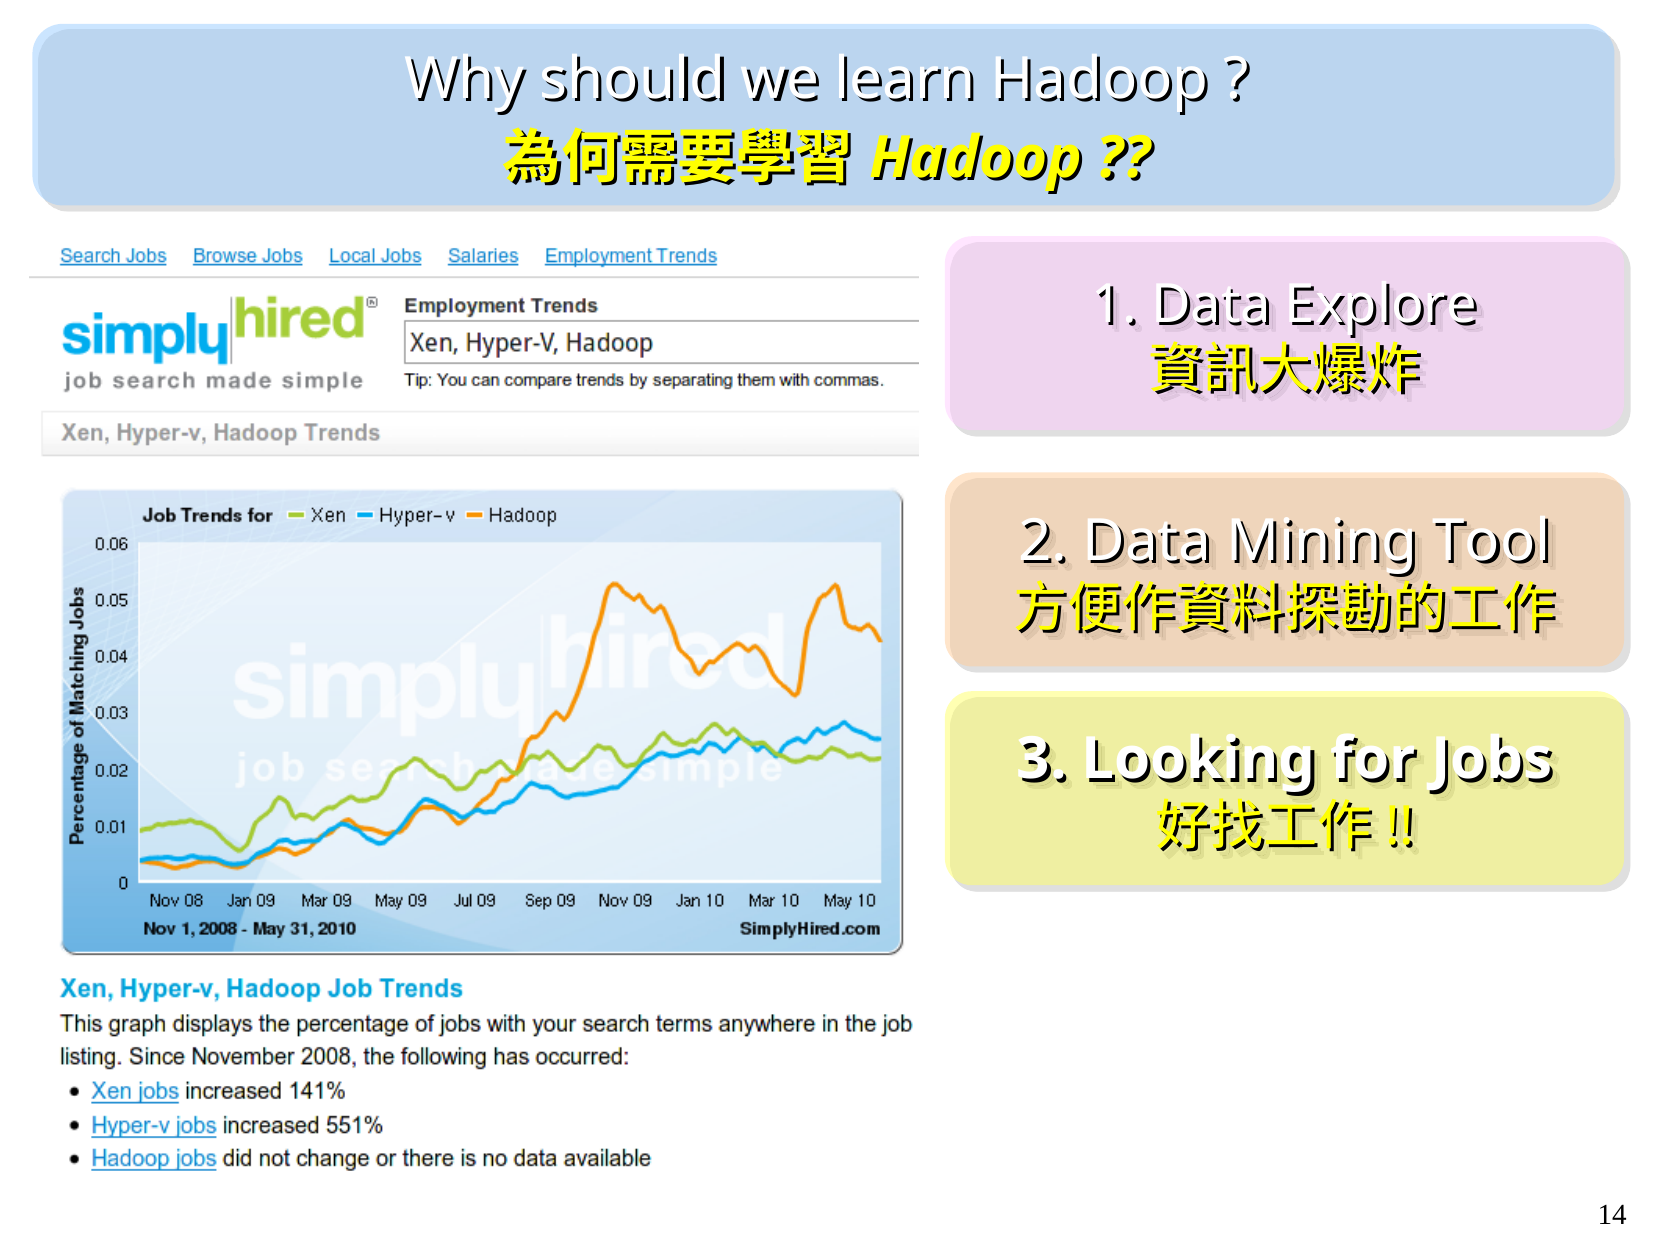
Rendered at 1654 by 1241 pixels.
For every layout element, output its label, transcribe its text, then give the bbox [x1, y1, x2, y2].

text_box [32, 23, 1615, 206]
text_box 3. Looking for Jobs 好找工作!! [944, 691, 1625, 886]
picture [29, 236, 919, 1196]
title Why should we learn Hadoop ? 為何需要學習Hadoop ?? [123, 28, 1530, 204]
text_box 2. Data Mining Tool 方便作資料探勘的工作 [944, 472, 1625, 667]
text_box 1. Data Explore 資訊大爆炸 [944, 236, 1625, 431]
